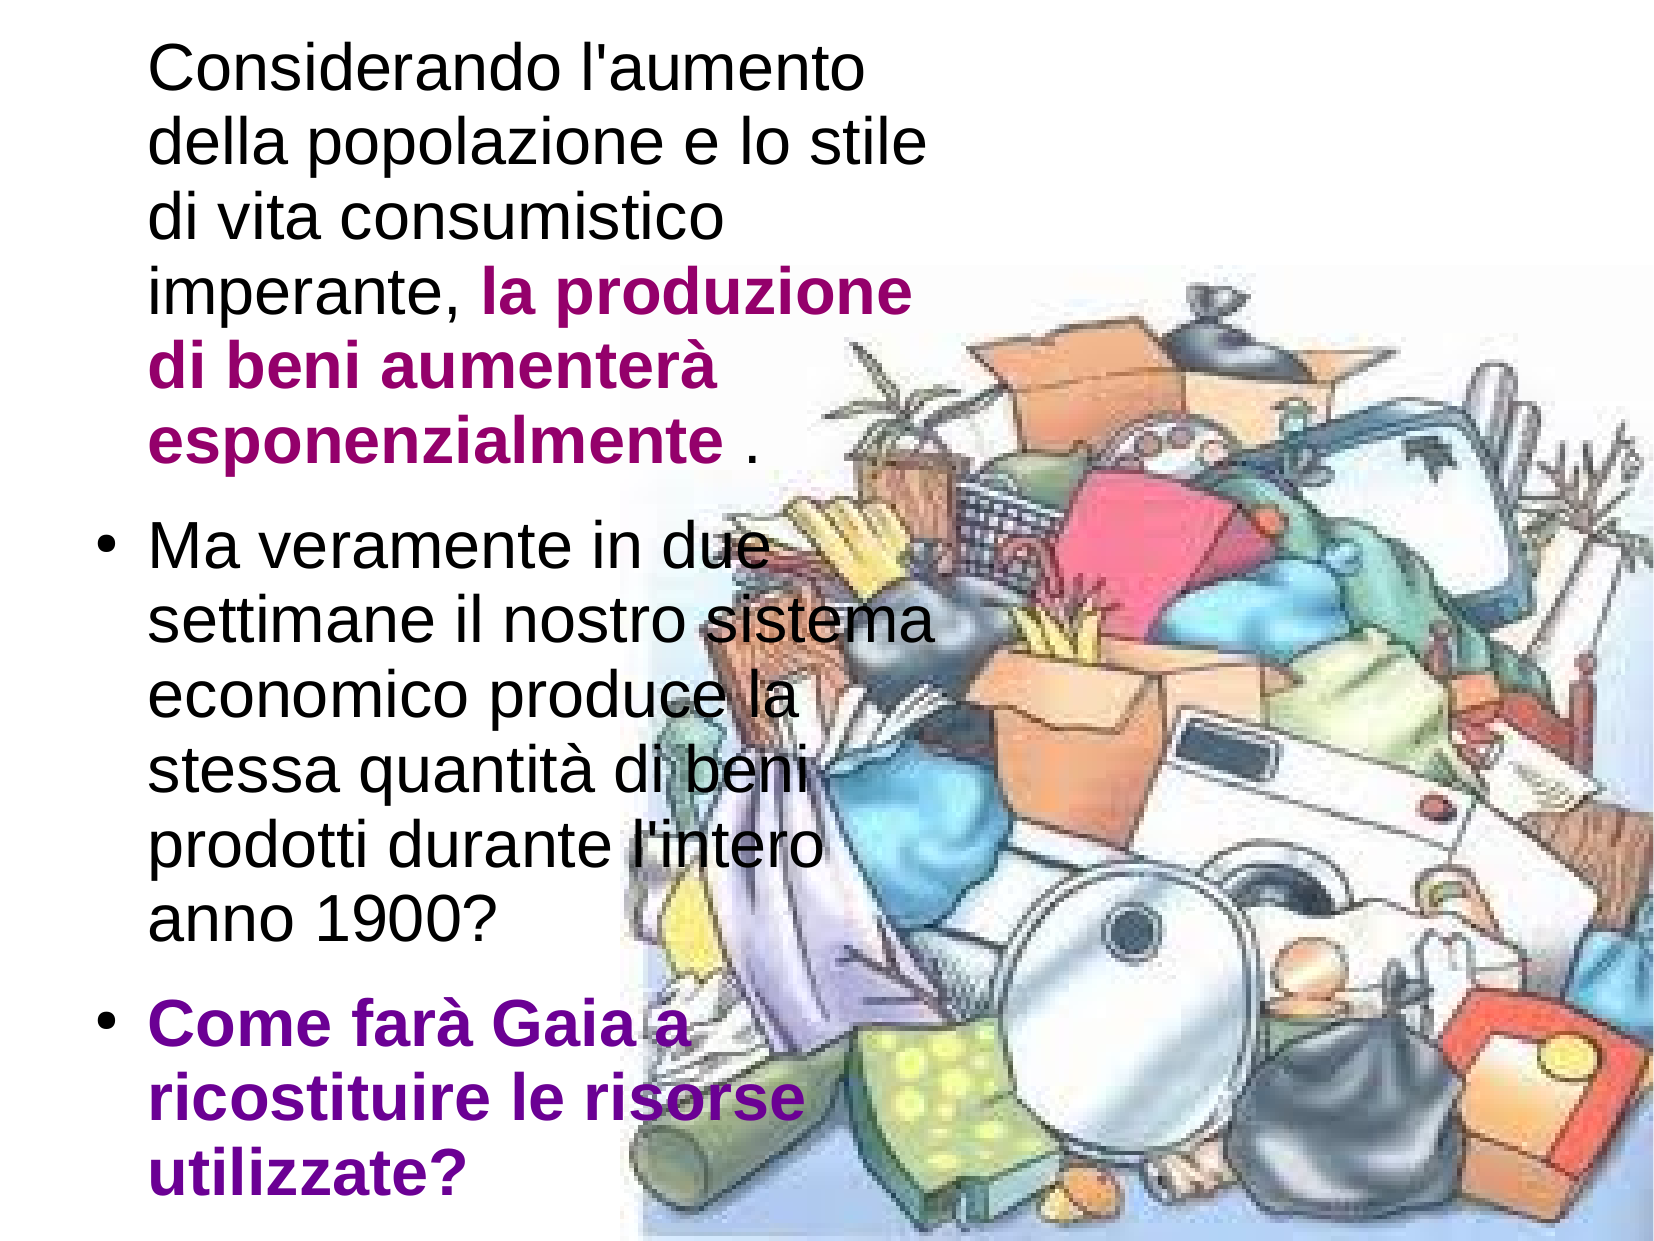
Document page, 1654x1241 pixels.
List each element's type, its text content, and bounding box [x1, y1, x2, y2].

list Considerando l'aumento della popolazione e lo stile di vita consumistico imperante, la produzione di beni aumenterà esponenzialmente . Ma veramente in due settimane il nostro sistema economico produce la stessa quantità di beni prodotti durante l'intero anno 1900? Come farà Gaia a ricostituire le risorse utilizzate? [76, 29, 945, 1210]
picture [620, 265, 1654, 1241]
